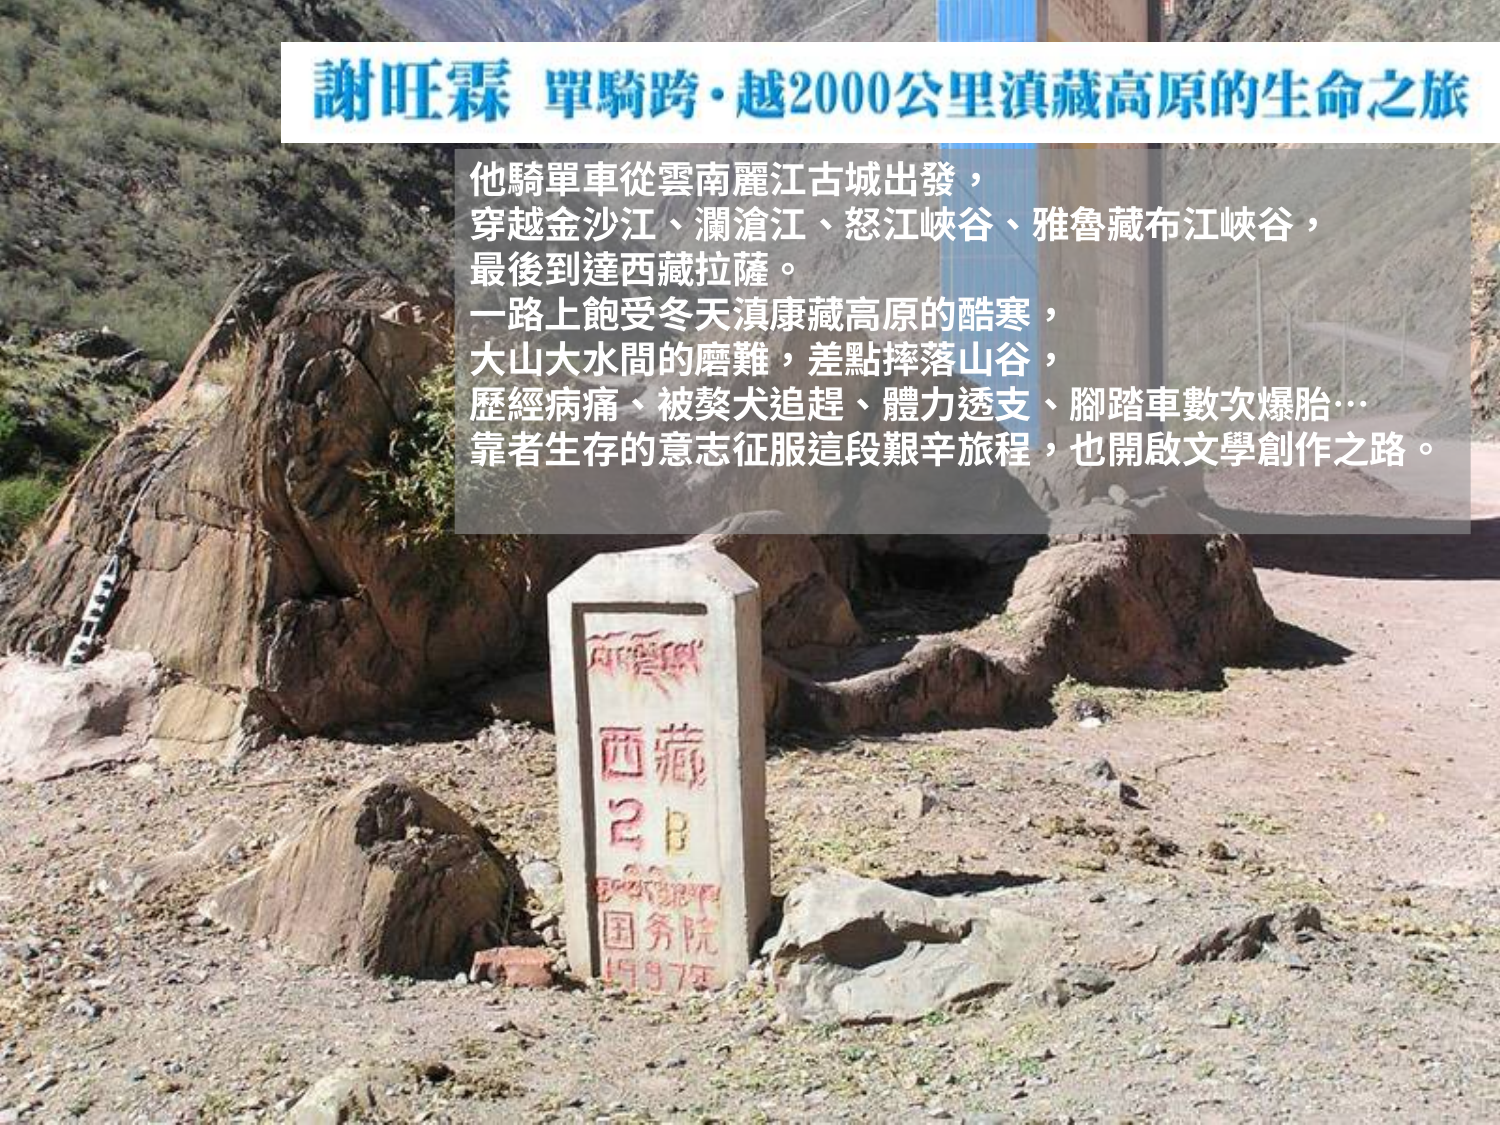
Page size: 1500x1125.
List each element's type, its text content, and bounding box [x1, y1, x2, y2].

text_box 他騎單車從雲南麗江古城出發， 穿越金沙江、瀾滄江、怒江峽谷、雅魯藏布江峽谷， 最後到達西藏拉薩。 一路上飽受冬天滇康藏高原的酷寒， 大山大水間的磨難，差點摔落山谷， 歷經病痛、被獒犬追趕、體力透支、腳踏車數次爆胎… 靠者生存的意志征服這段艱辛旅程，也開啟文學創作之路。 [454, 148, 1471, 535]
picture [0, 0, 1500, 1125]
